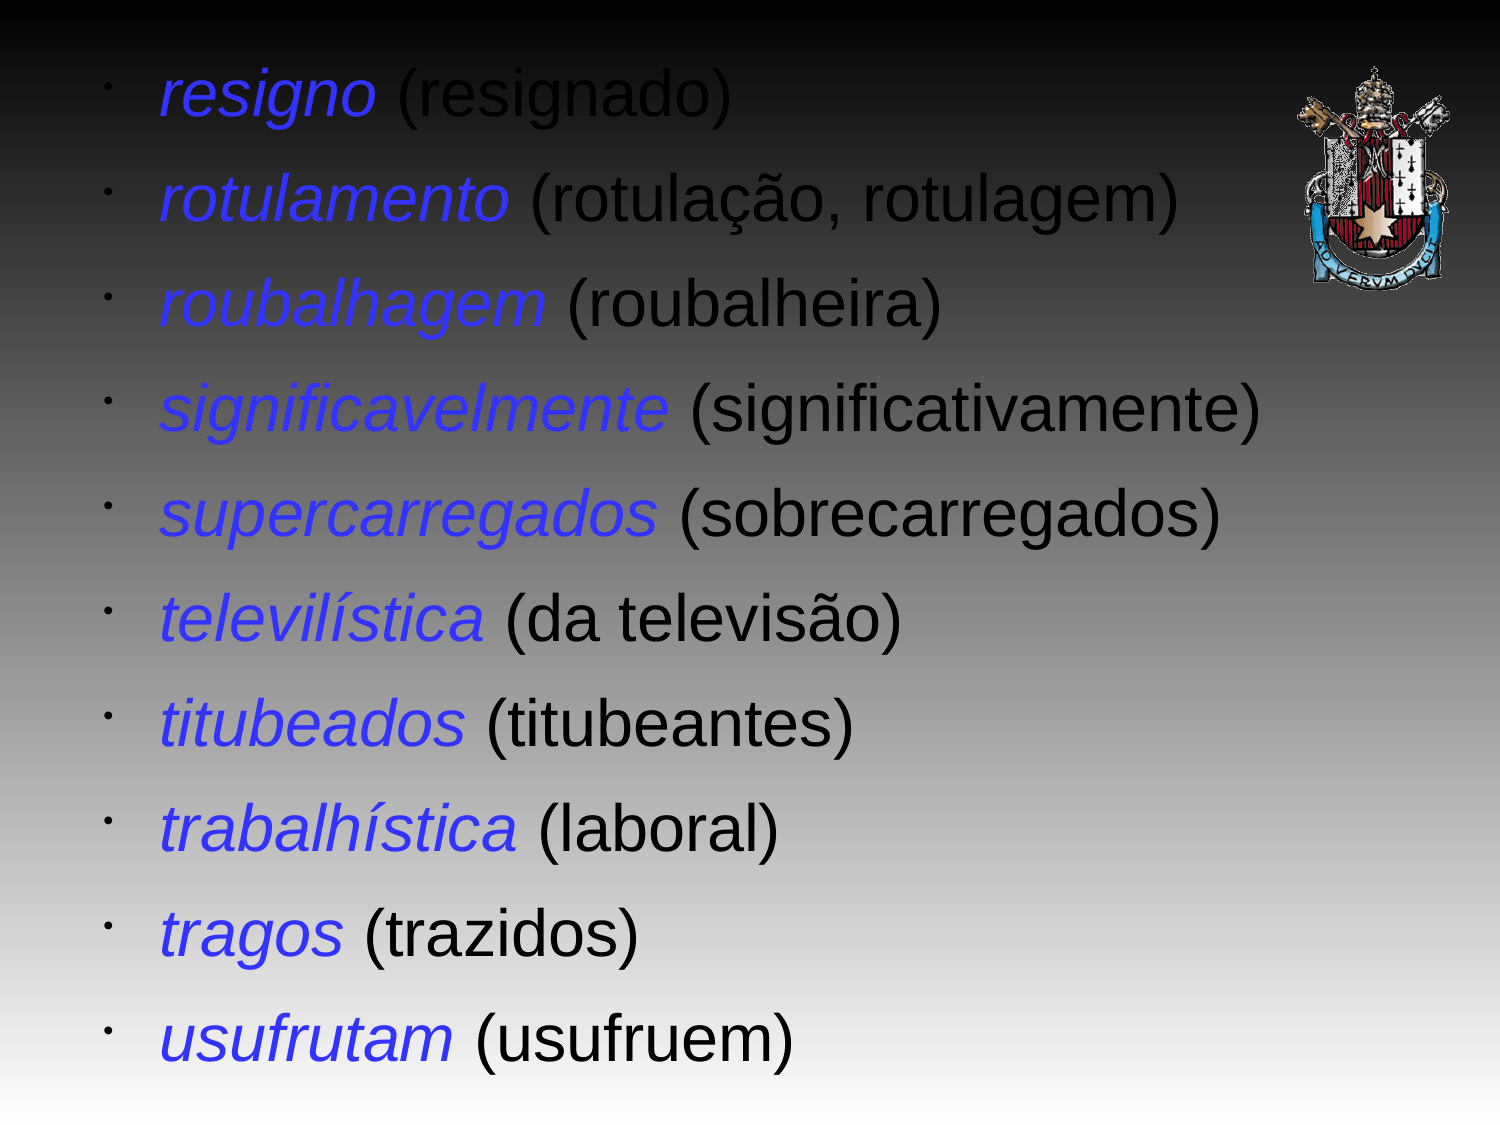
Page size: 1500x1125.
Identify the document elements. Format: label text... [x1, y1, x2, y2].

list resigno (resignado) rotulamento (rotulação, rotulagem) roubalhagem (roubalheira) significavelmente (significativamente) supercarregados (sobrecarregados) televilística (da televisão) titubeados (titubeantes) trabalhística (laboral) tragos (trazidos) usufrutam (usufruem) [88, 42, 1477, 1125]
chart [1297, 66, 1450, 291]
